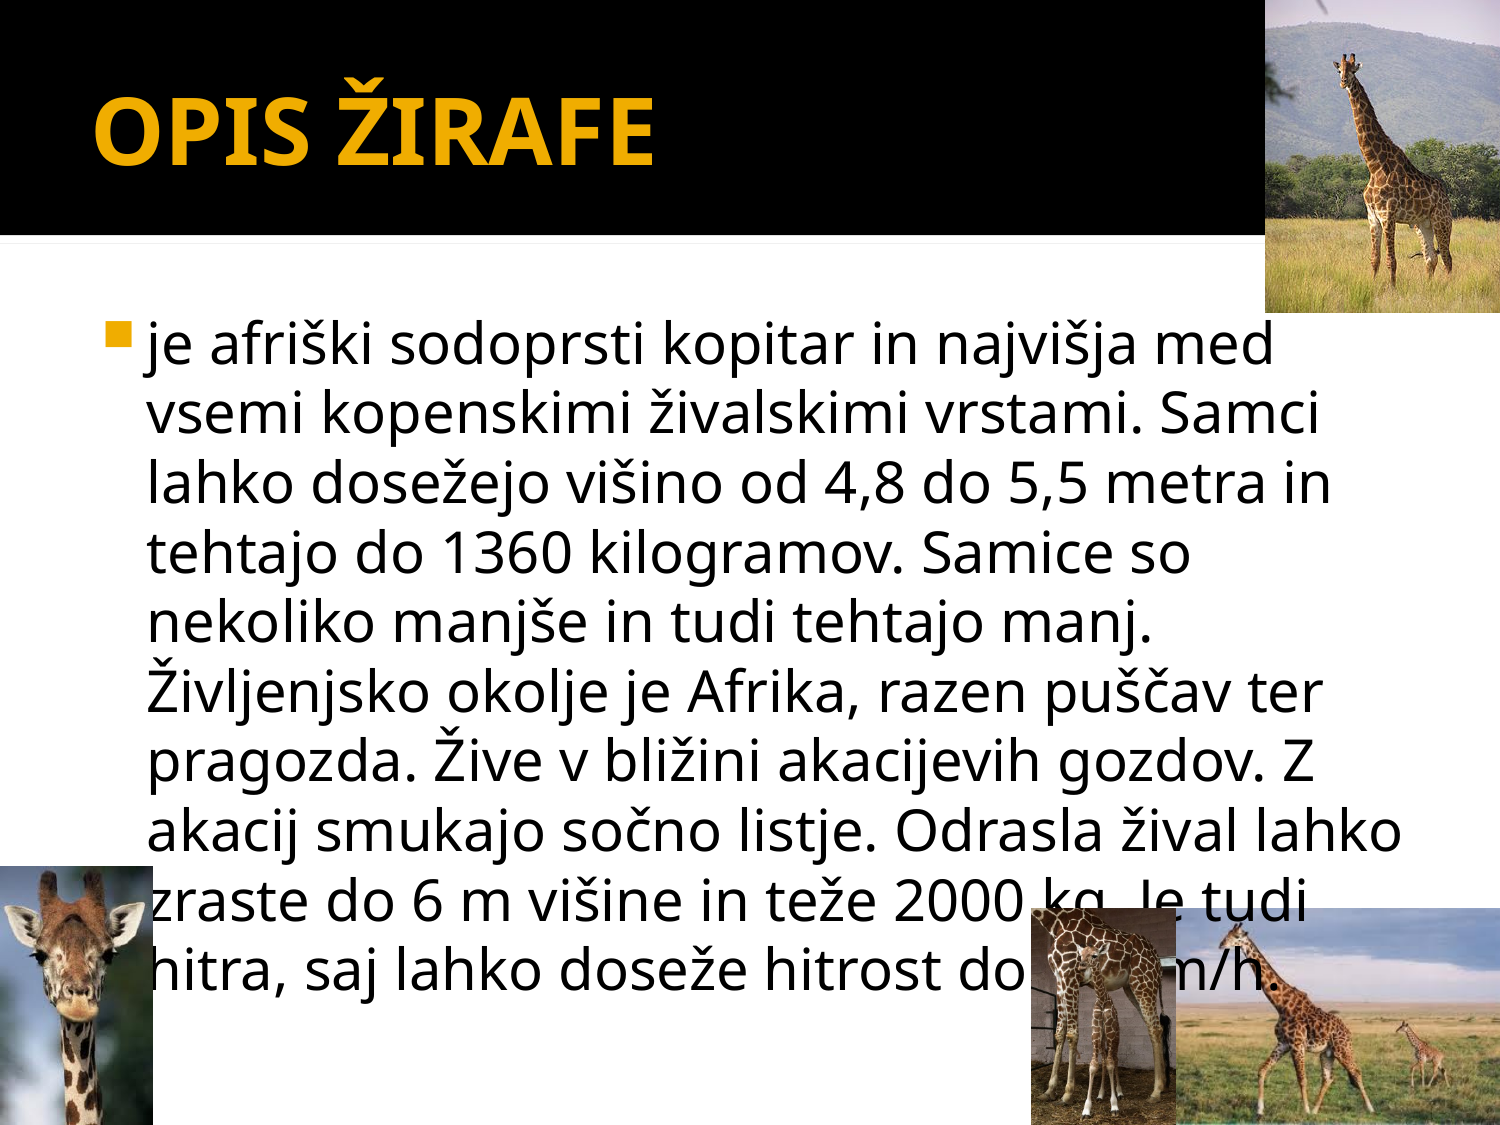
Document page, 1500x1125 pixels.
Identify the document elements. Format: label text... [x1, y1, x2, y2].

picture [1265, 0, 1500, 313]
picture [1031, 908, 1500, 1125]
picture [0, 866, 153, 1125]
title OPIS ŽIRAFE [75, 25, 1425, 231]
list je afriški sodoprsti kopitar in najvišja med vsemi kopenskimi živalskimi vrstami. Samci lahko dosežejo višino od 4,8 do 5,5 metra in tehtajo do 1360 kilogramov. Samice so nekoliko manjše in tudi tehtajo manj. Življenjsko okolje je Afrika, razen puščav ter pragozda. Žive v bližini akacijevih gozdov. Z akacij smukajo sočno listje. Odrasla žival lahko zraste do 6 m višine in teže 2000 kg. Je tudi hitra, saj lahko doseže hitrost do 50 km/h. [75, 291, 1425, 1050]
